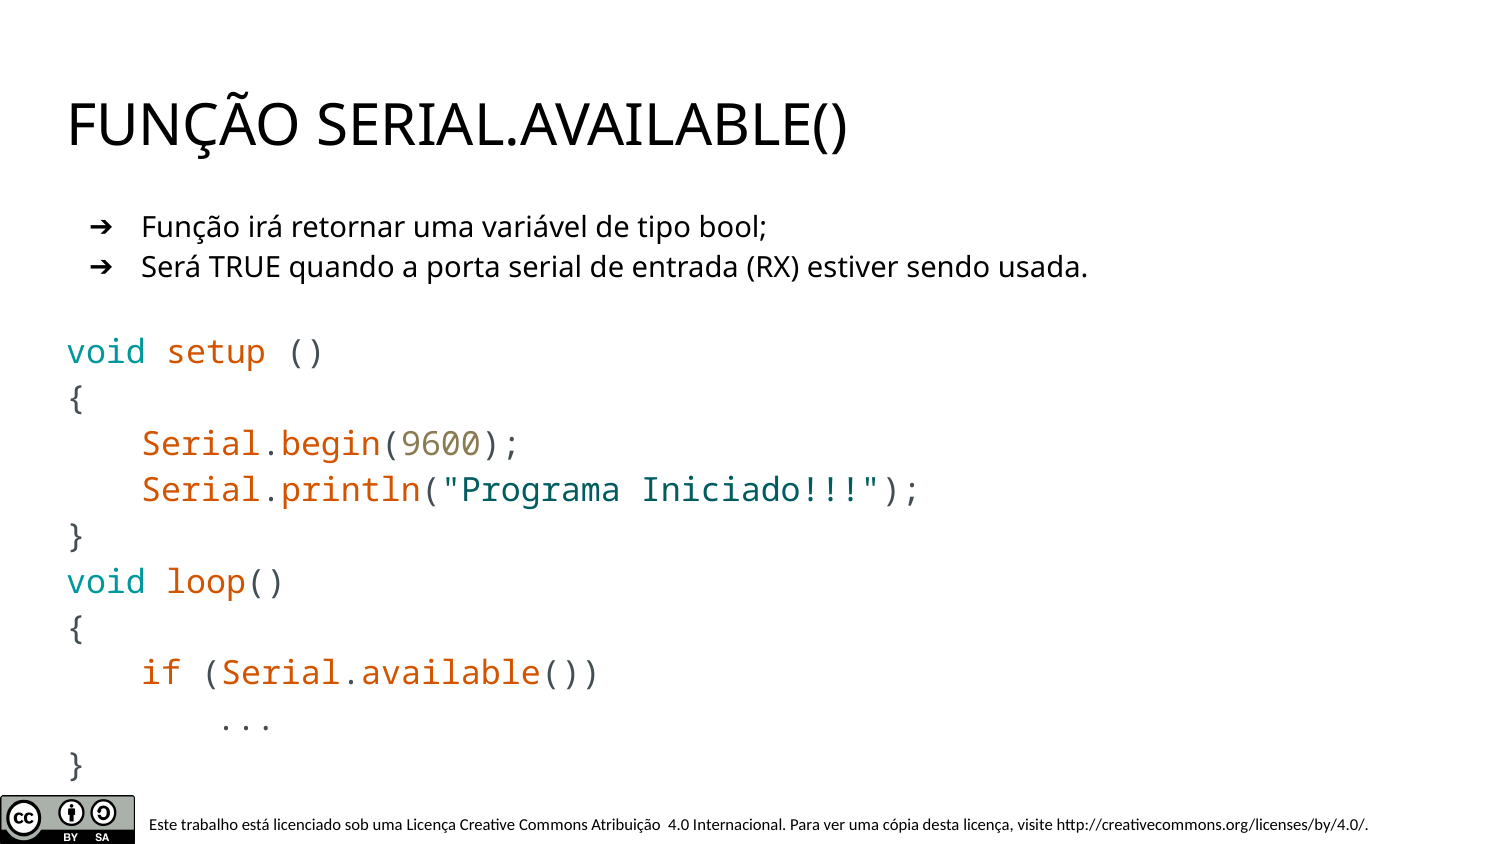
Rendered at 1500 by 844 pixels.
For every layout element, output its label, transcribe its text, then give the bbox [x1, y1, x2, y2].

text_box void setup () { Serial.begin(9600); Serial.println("Programa Iniciado!!!"); } void loop() { if (Serial.available()) ... } [51, 309, 1409, 772]
picture [0, 795, 134, 844]
list Função irá retornar uma variável de tipo bool; Será TRUE quando a porta serial de entrada (RX) estiver sendo usada. [51, 187, 1449, 421]
title FUNÇÃO SERIAL.AVAILABLE() [51, 71, 1449, 166]
text_box Este trabalho está licenciado sob uma Licença Creative Commons Atribuição 4.0 Internacional. Para ver uma cópia desta licença, visite http://creativecommons.org/licenses/by/4.0/. [134, 795, 1500, 844]
